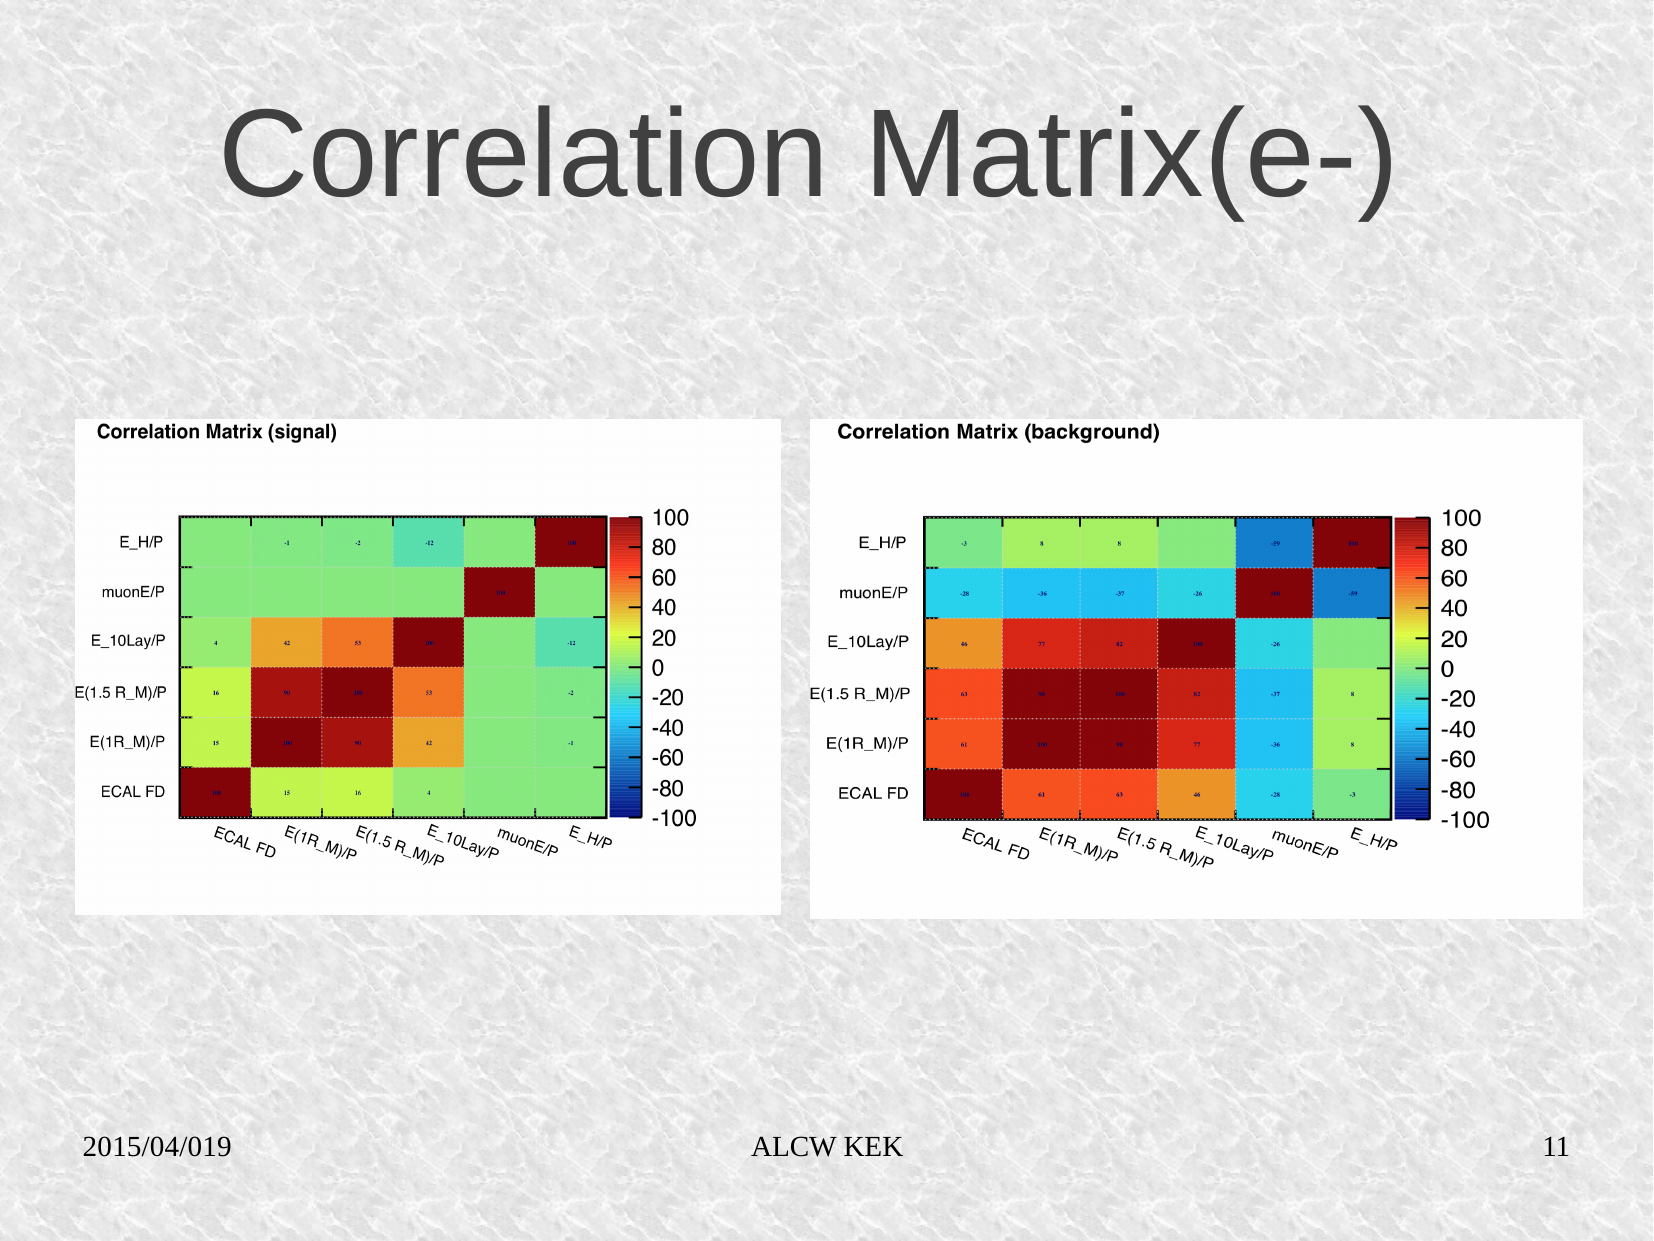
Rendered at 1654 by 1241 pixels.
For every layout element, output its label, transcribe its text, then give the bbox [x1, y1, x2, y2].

title Correlation Matrix(e-) [82, 49, 1571, 257]
picture [0, 0, 1654, 1241]
